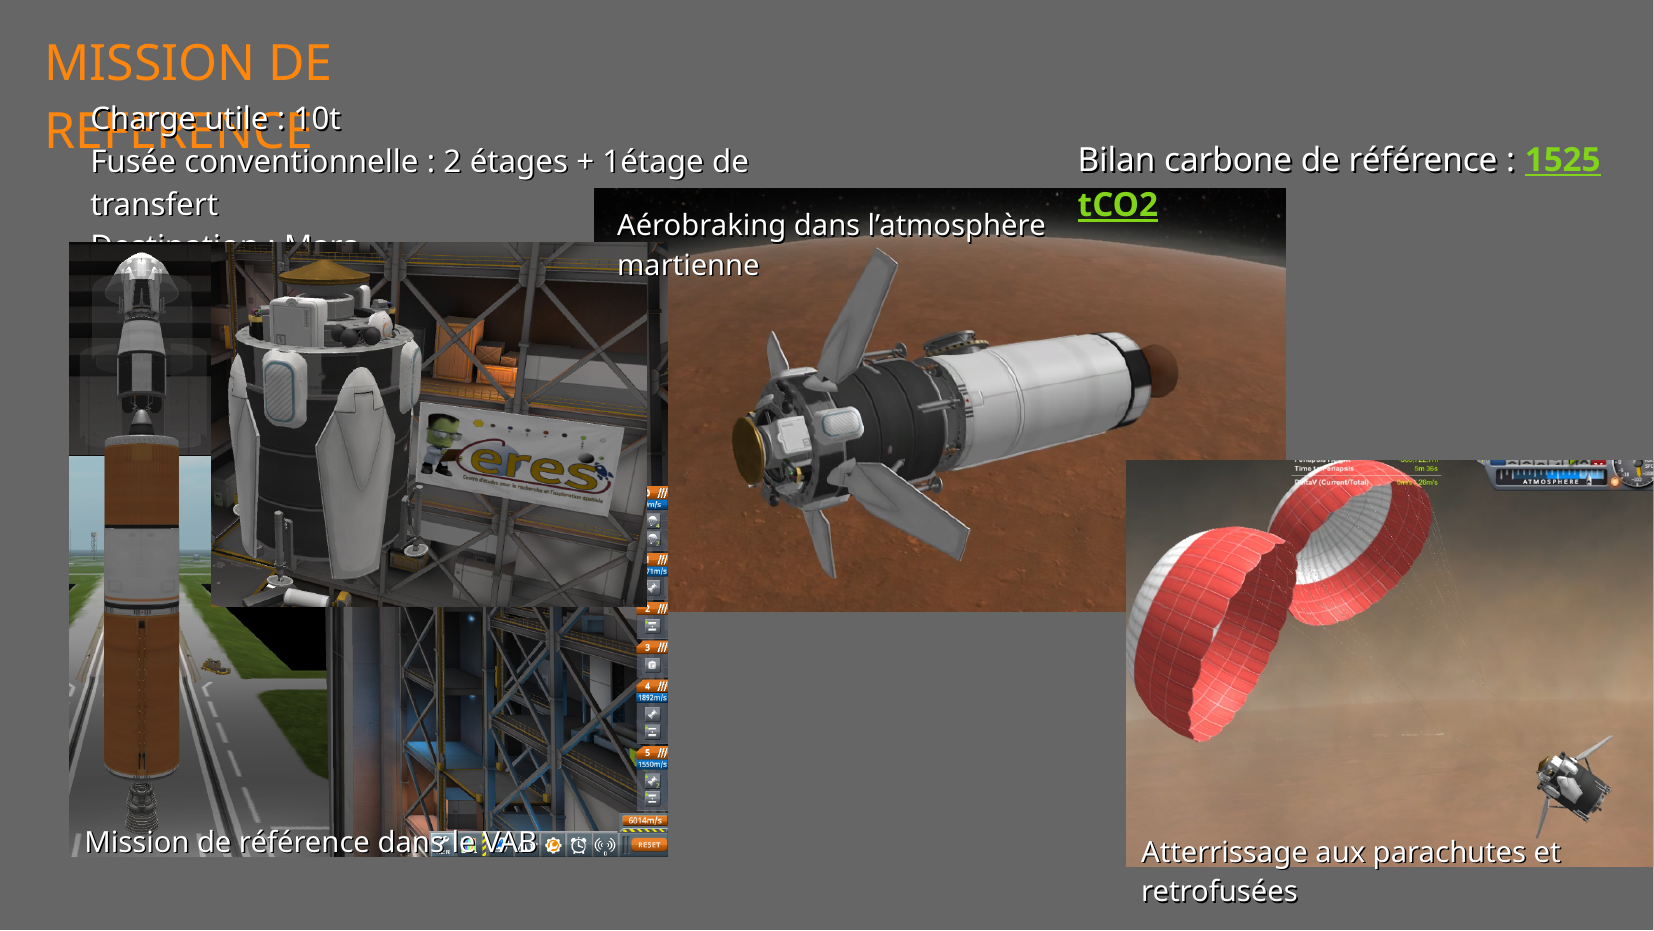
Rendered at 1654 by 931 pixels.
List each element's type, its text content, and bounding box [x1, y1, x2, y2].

text_box Aérobraking dans l’atmosphère martienne [602, 197, 1200, 275]
text_box Bilan carbone de référence : 1525 tCO2 [1062, 128, 1654, 189]
text_box Charge utile : 10t Fusée conventionnelle : 2 étages + 1étage de transfert Destination : Mars [75, 88, 879, 240]
text_box Mission de référence dans le VAB [69, 813, 668, 892]
text_box Atterrissage aux parachutes et retrofusées [1126, 823, 1654, 902]
text_box MISSION DE REFERENCE [29, 19, 591, 89]
picture [69, 188, 1654, 823]
